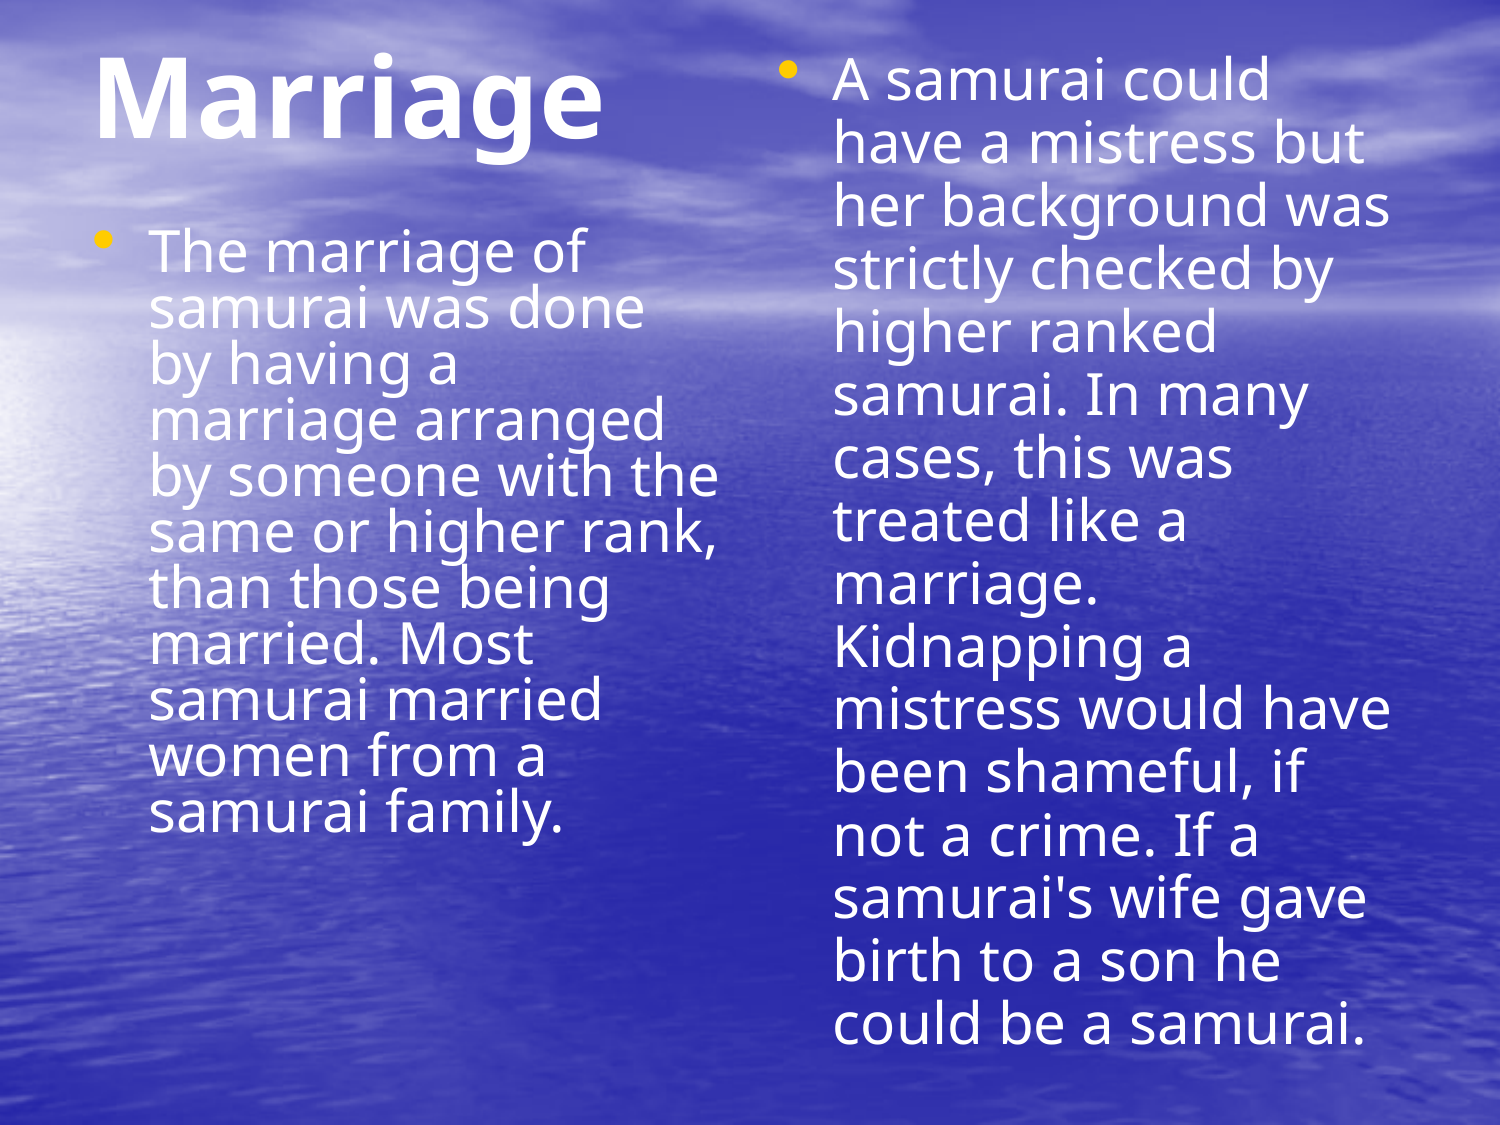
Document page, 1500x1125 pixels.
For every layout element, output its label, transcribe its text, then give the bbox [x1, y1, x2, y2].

list The marriage of samurai was done by having a marriage arranged by someone with the same or higher rank, than those being married. Most samurai married women from a samurai family. [76, 220, 740, 1059]
picture [0, 0, 1500, 1125]
list A samurai could have a mistress but her background was strictly checked by higher ranked samurai. In many cases, this was treated like a marriage. Kidnapping a mistress would have been shameful, if not a crime. If a samurai's wife gave birth to a son he could be a samurai. [761, 42, 1425, 1059]
title Marriage [75, 47, 761, 275]
